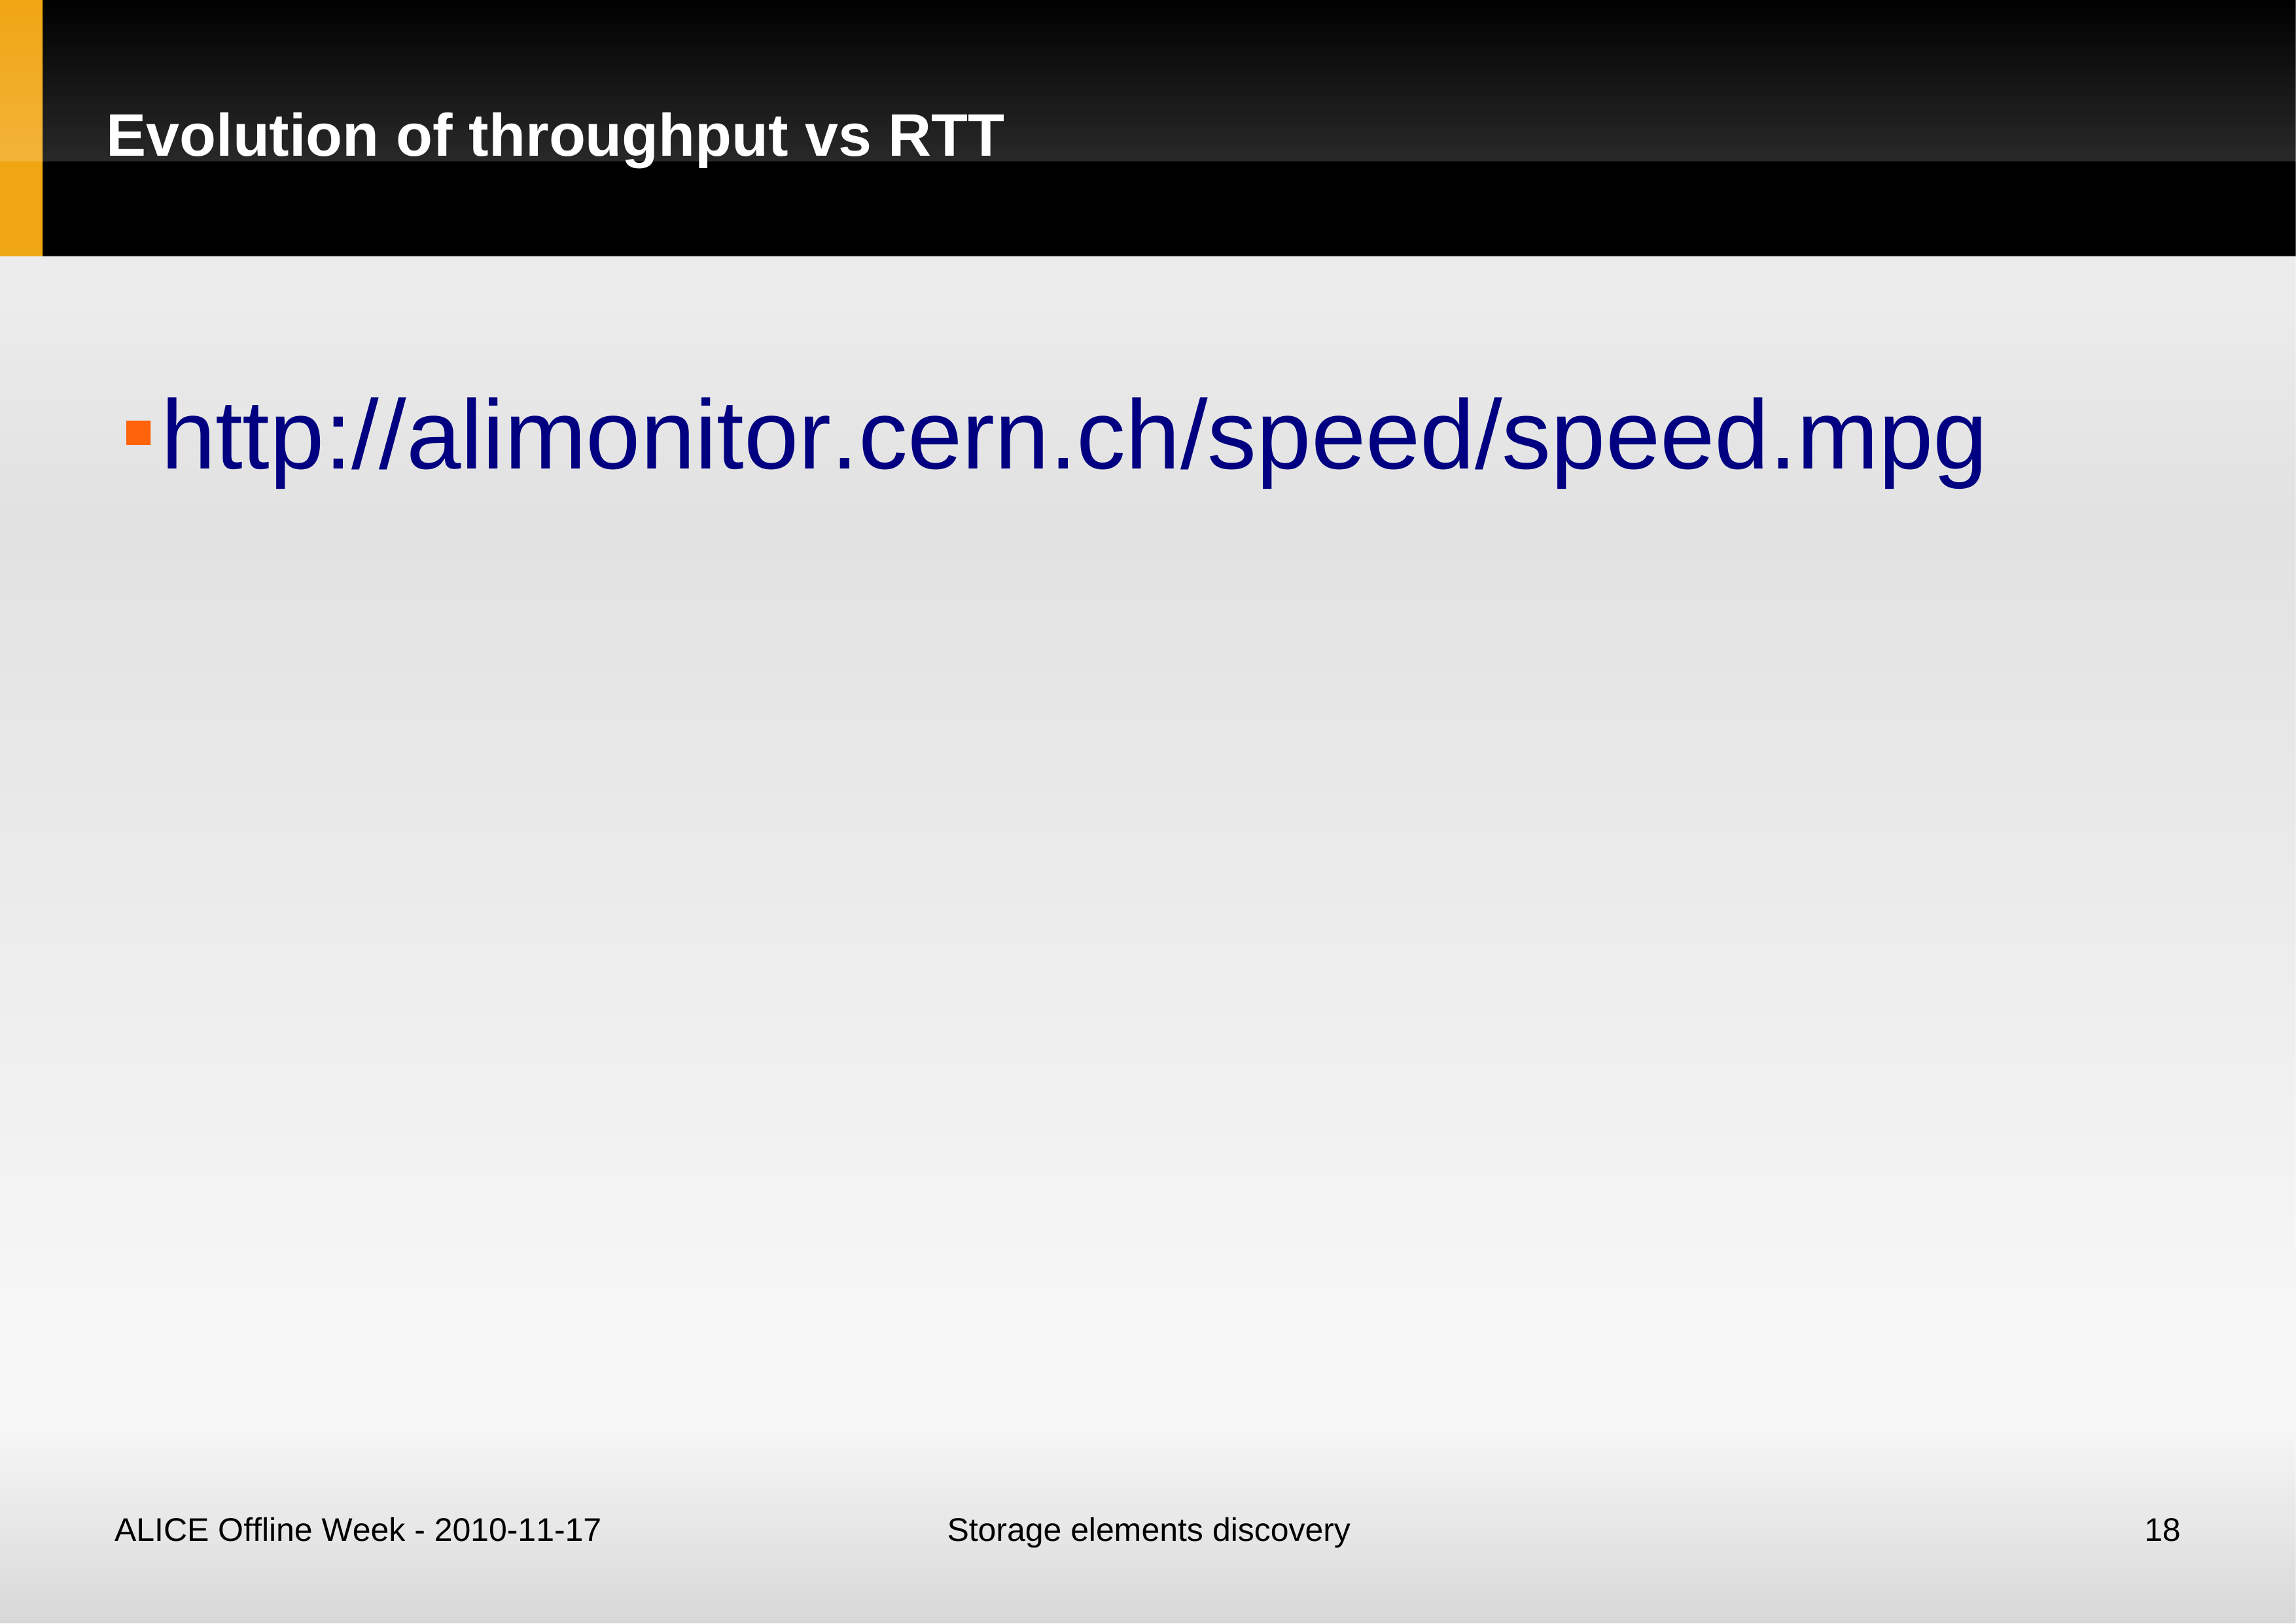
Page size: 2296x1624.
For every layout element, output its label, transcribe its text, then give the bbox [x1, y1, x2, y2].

list http://alimonitor.cern.ch/speed/speed.mpg [115, 380, 2181, 1442]
picture [0, 0, 2296, 1623]
title Evolution of throughput vs RTT [106, 5, 2173, 266]
